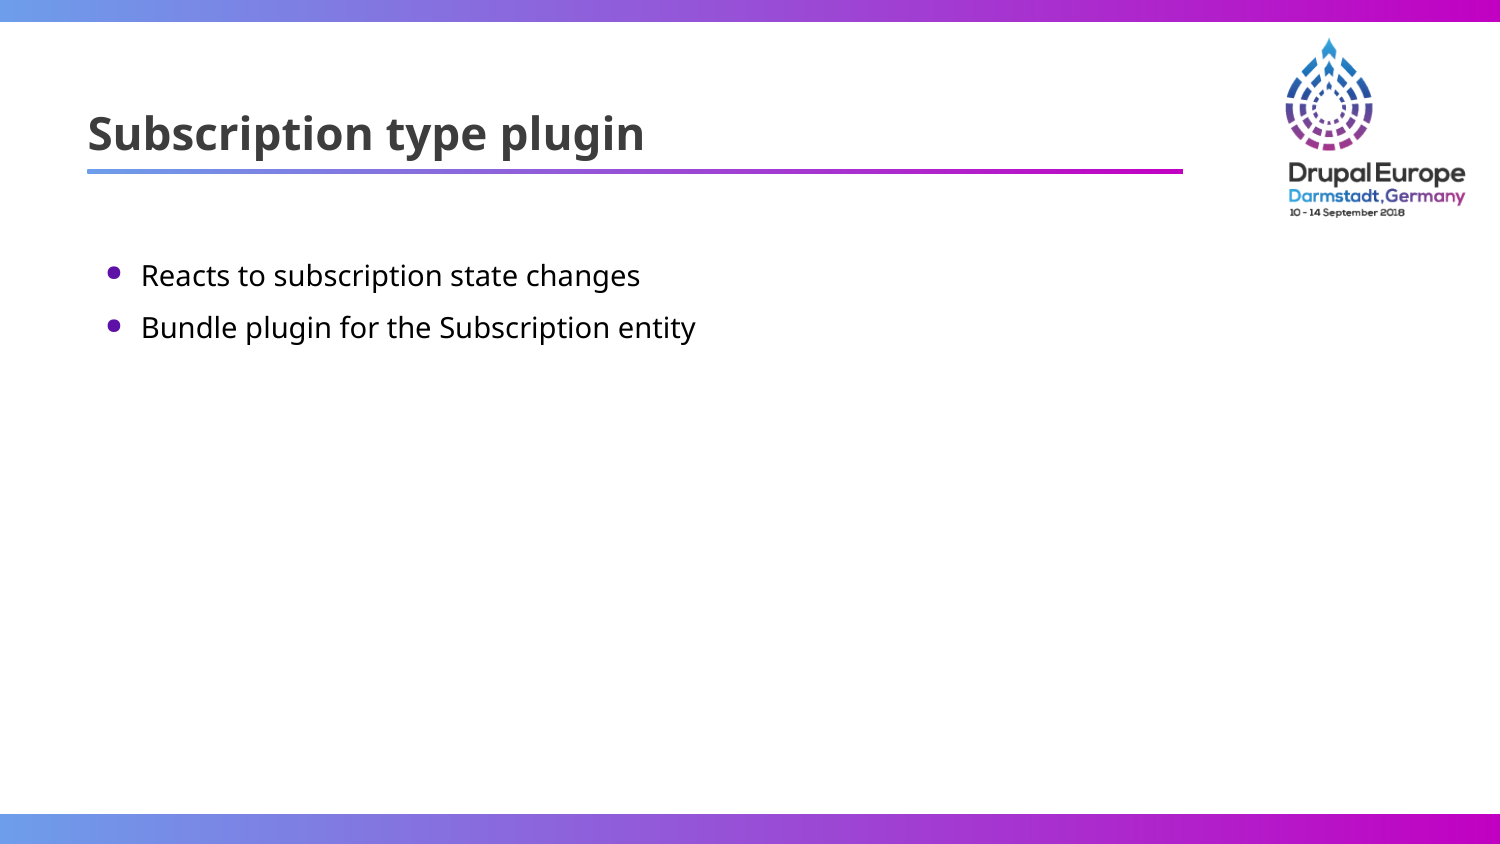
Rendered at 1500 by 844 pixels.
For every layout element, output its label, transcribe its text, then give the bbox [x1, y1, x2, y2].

text_box [0, 814, 1500, 844]
text_box Reacts to subscription state changes Bundle plugin for the Subscription entity [90, 224, 1185, 682]
text_box [964, 169, 1183, 174]
text_box [0, 0, 1500, 22]
text_box Subscription type plugin [72, 89, 964, 176]
picture [1285, 37, 1466, 219]
